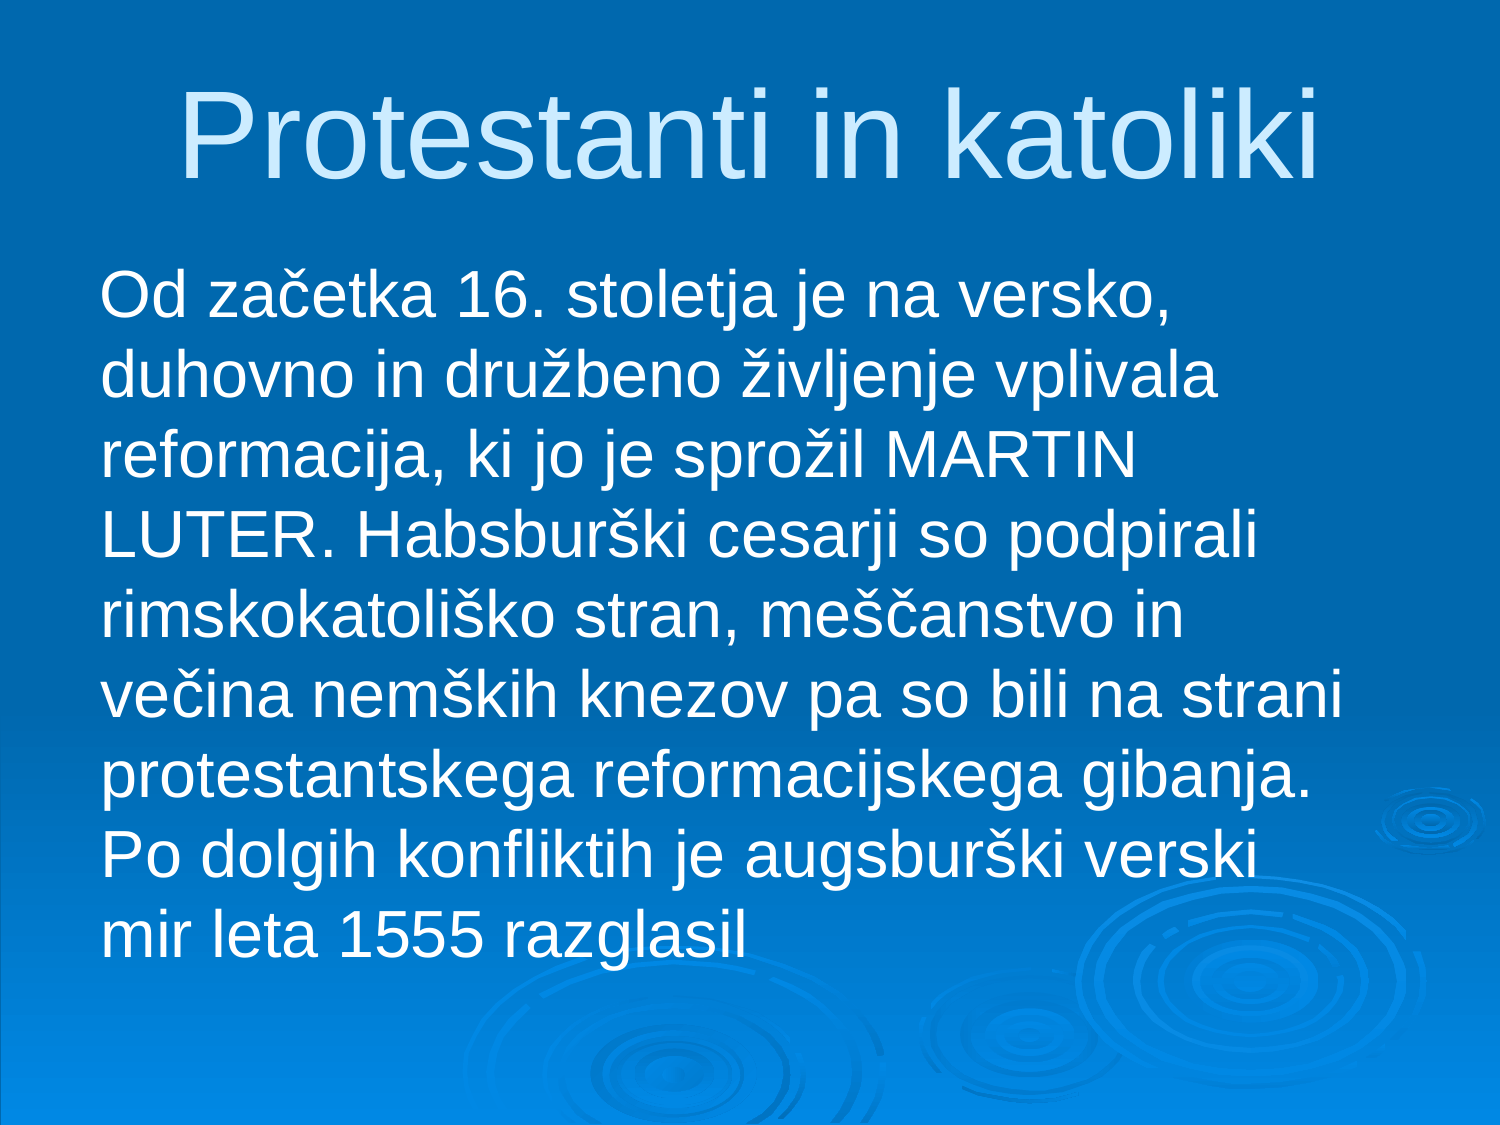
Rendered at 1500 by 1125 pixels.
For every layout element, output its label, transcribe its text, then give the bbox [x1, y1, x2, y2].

title Protestanti in katoliki [75, 45, 1425, 233]
list Od začetka 16. stoletja je na versko, duhovno in družbeno življenje vplivala reformacija, ki jo je sprožil MARTIN LUTER. Habsburški cesarji so podpirali rimskokatoliško stran, meščanstvo in večina nemških knezov pa so bili na strani protestantskega reformacijskega gibanja. Po dolgih konfliktih je augsburški verski mir leta 1555 razglasil [29, 243, 1380, 986]
